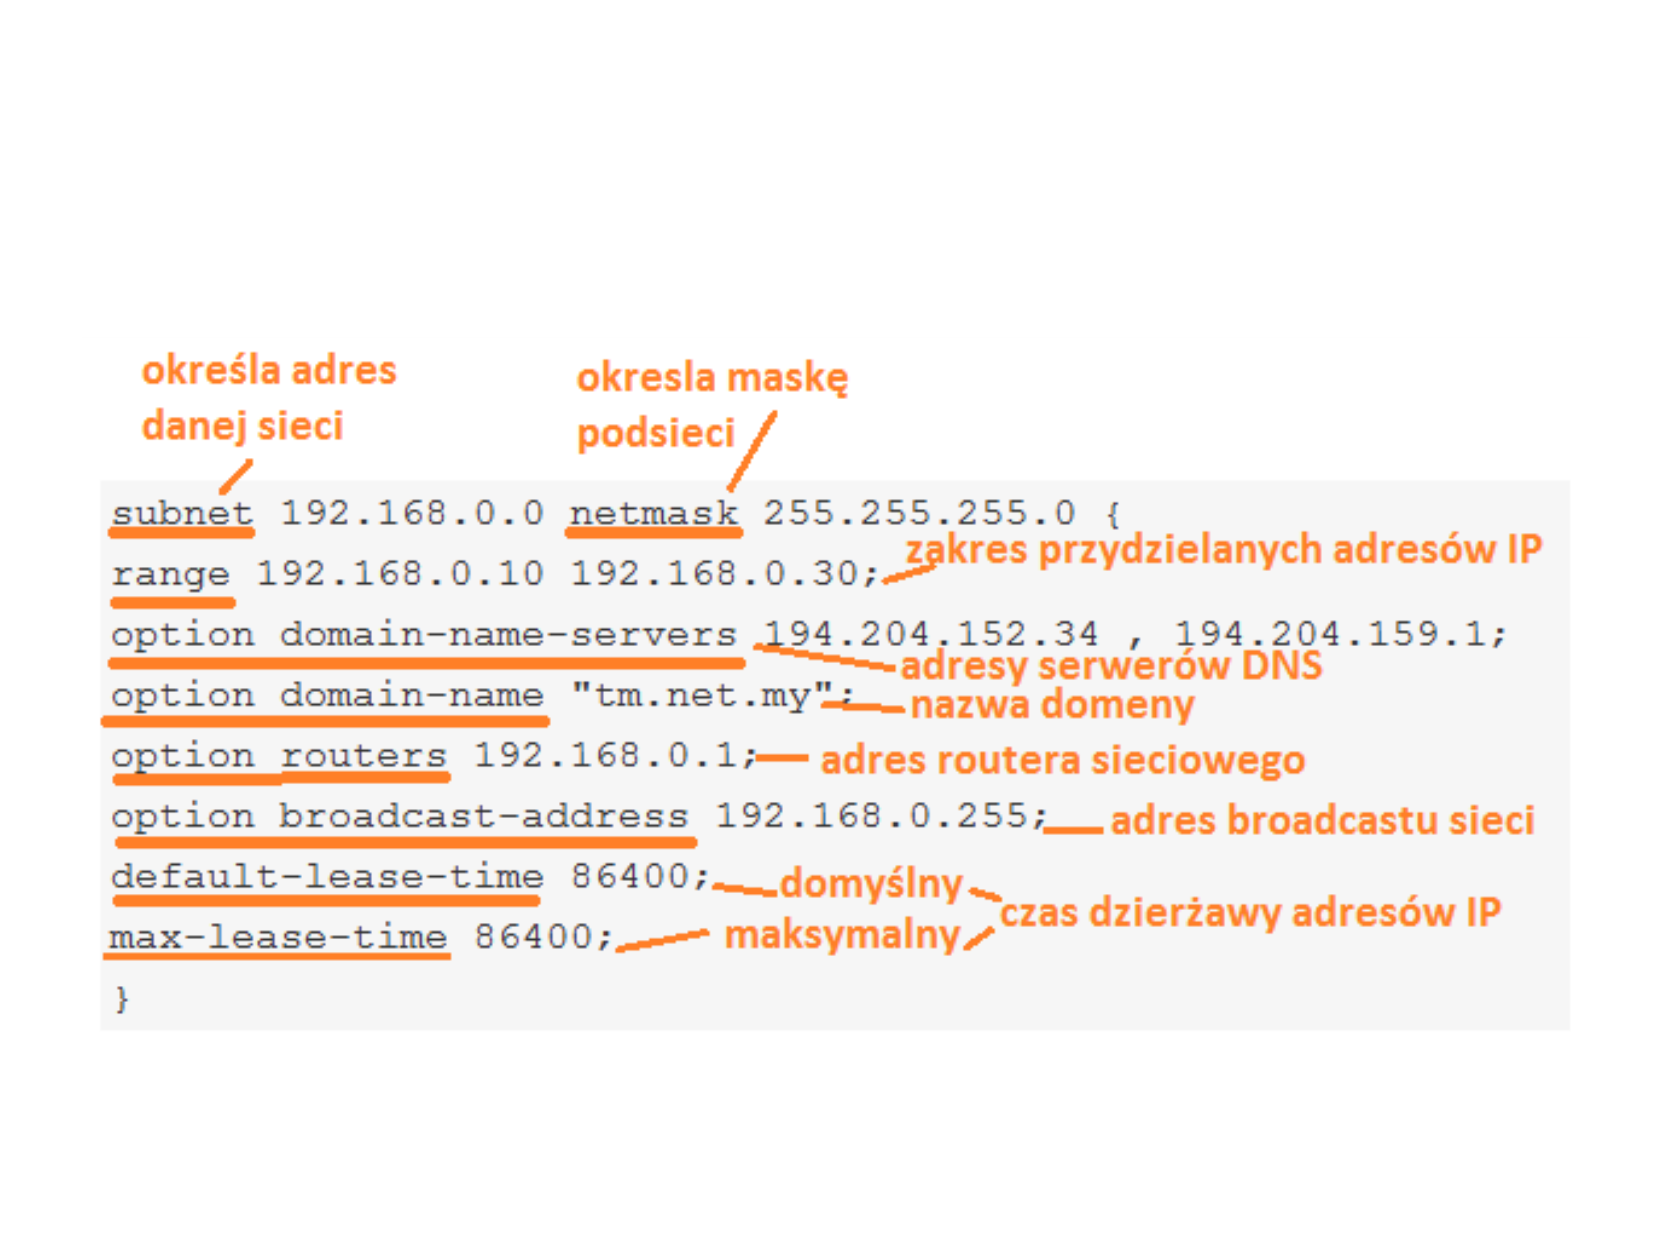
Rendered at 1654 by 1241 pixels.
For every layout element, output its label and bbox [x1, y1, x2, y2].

picture [82, 336, 1590, 1048]
